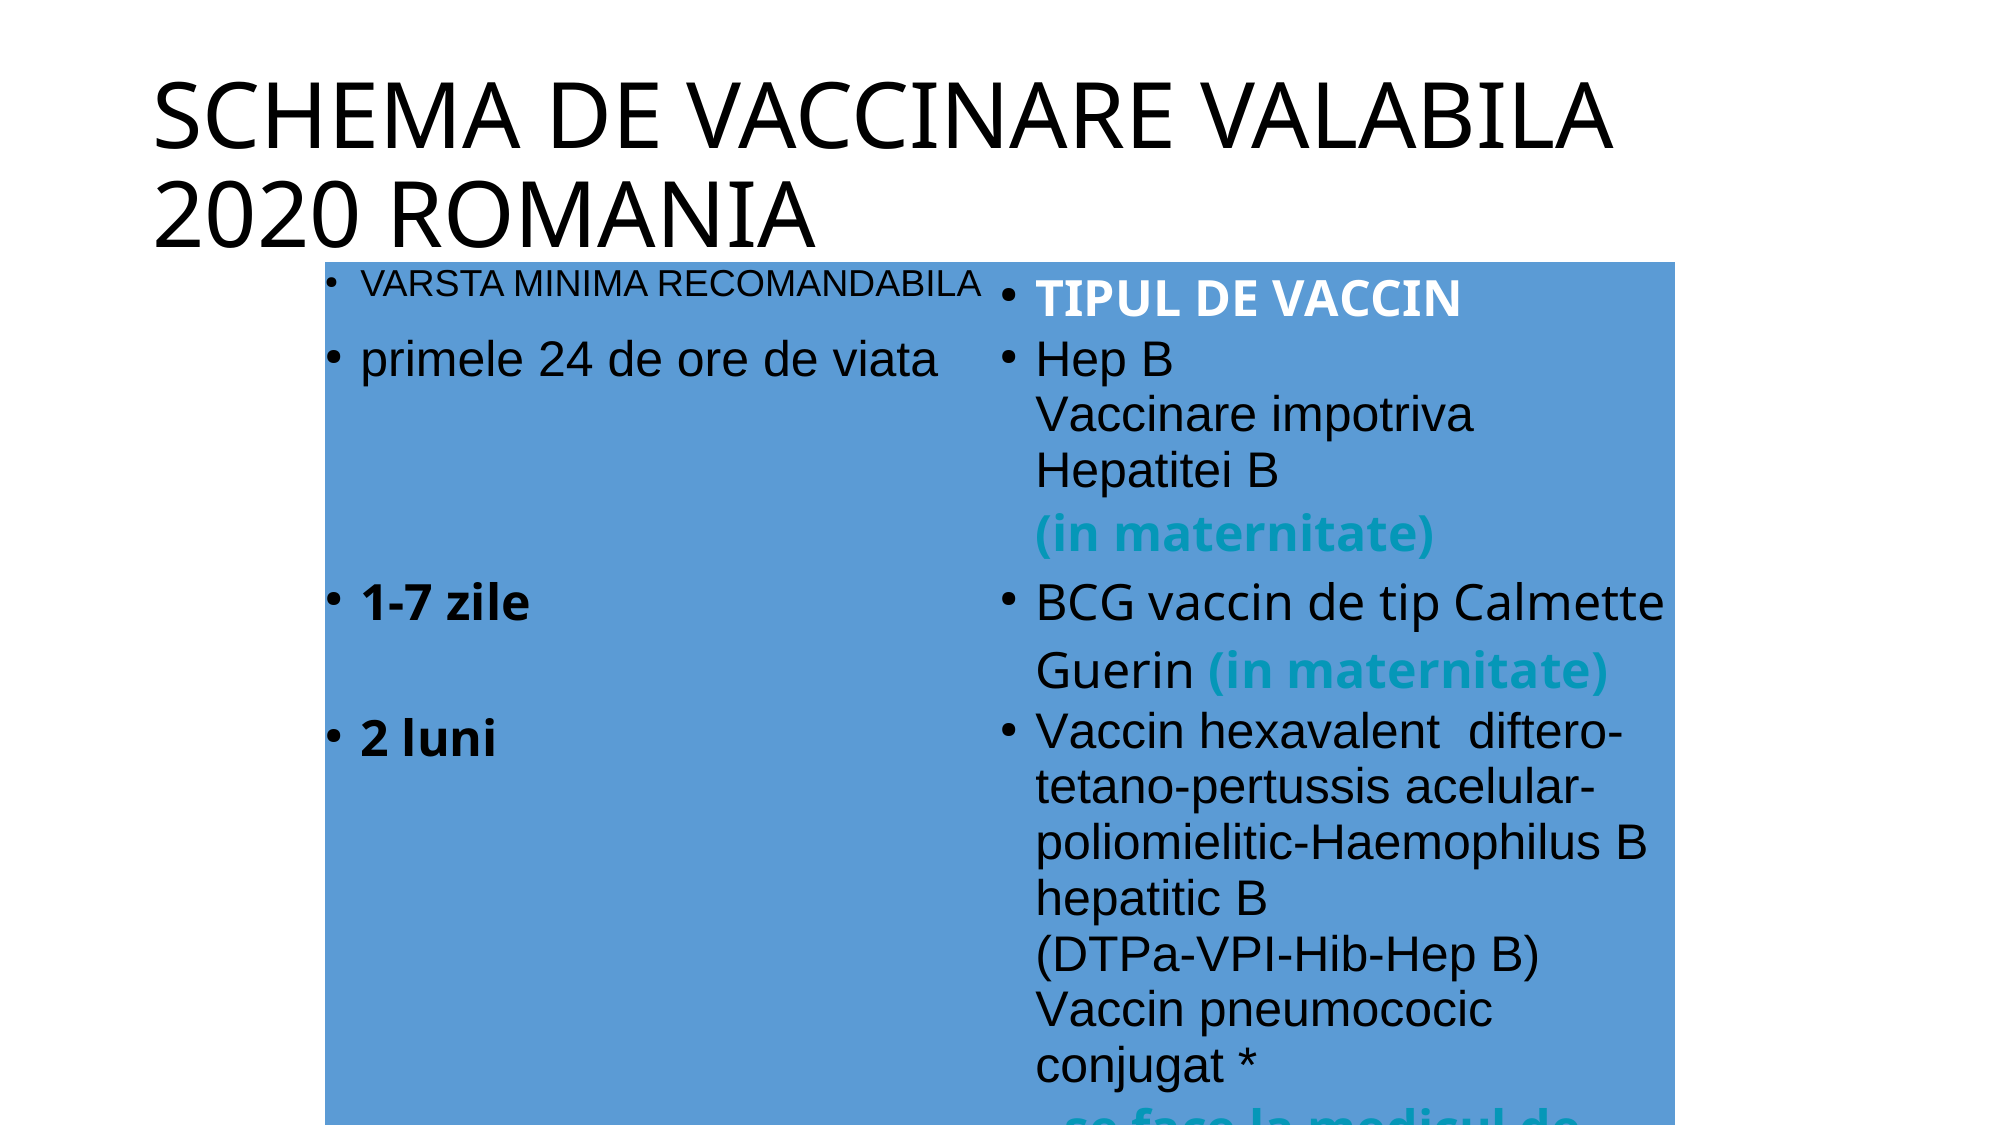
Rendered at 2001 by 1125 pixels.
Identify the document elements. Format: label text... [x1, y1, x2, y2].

table_cell BCG vaccin de tip Calmette Guerin (in maternitate) [1000, 566, 1675, 703]
title SCHEMA DE VACCINARE VALABILA 2020 ROMANIA [137, 59, 1863, 278]
table_cell 1-7 zile [325, 566, 1000, 703]
table_cell primele 24 de ore de viata [325, 331, 1000, 566]
table_header VARSTA MINIMA RECOMANDABILA [325, 262, 1000, 331]
table_cell Hep B Vaccinare impotriva Hepatitei B (in maternitate) [1000, 331, 1675, 566]
table_header TIPUL DE VACCIN [1000, 262, 1675, 331]
table_cell Vaccin hexavalent diftero-tetano-pertussis acelular-poliomielitic-Haemophilus B hepatitic B (DTPa-VPI-Hib-Hep B) Vaccin pneumococic conjugat * - se face la medicul de familie [1000, 703, 1675, 1125]
table_cell 2 luni [325, 703, 1000, 1125]
